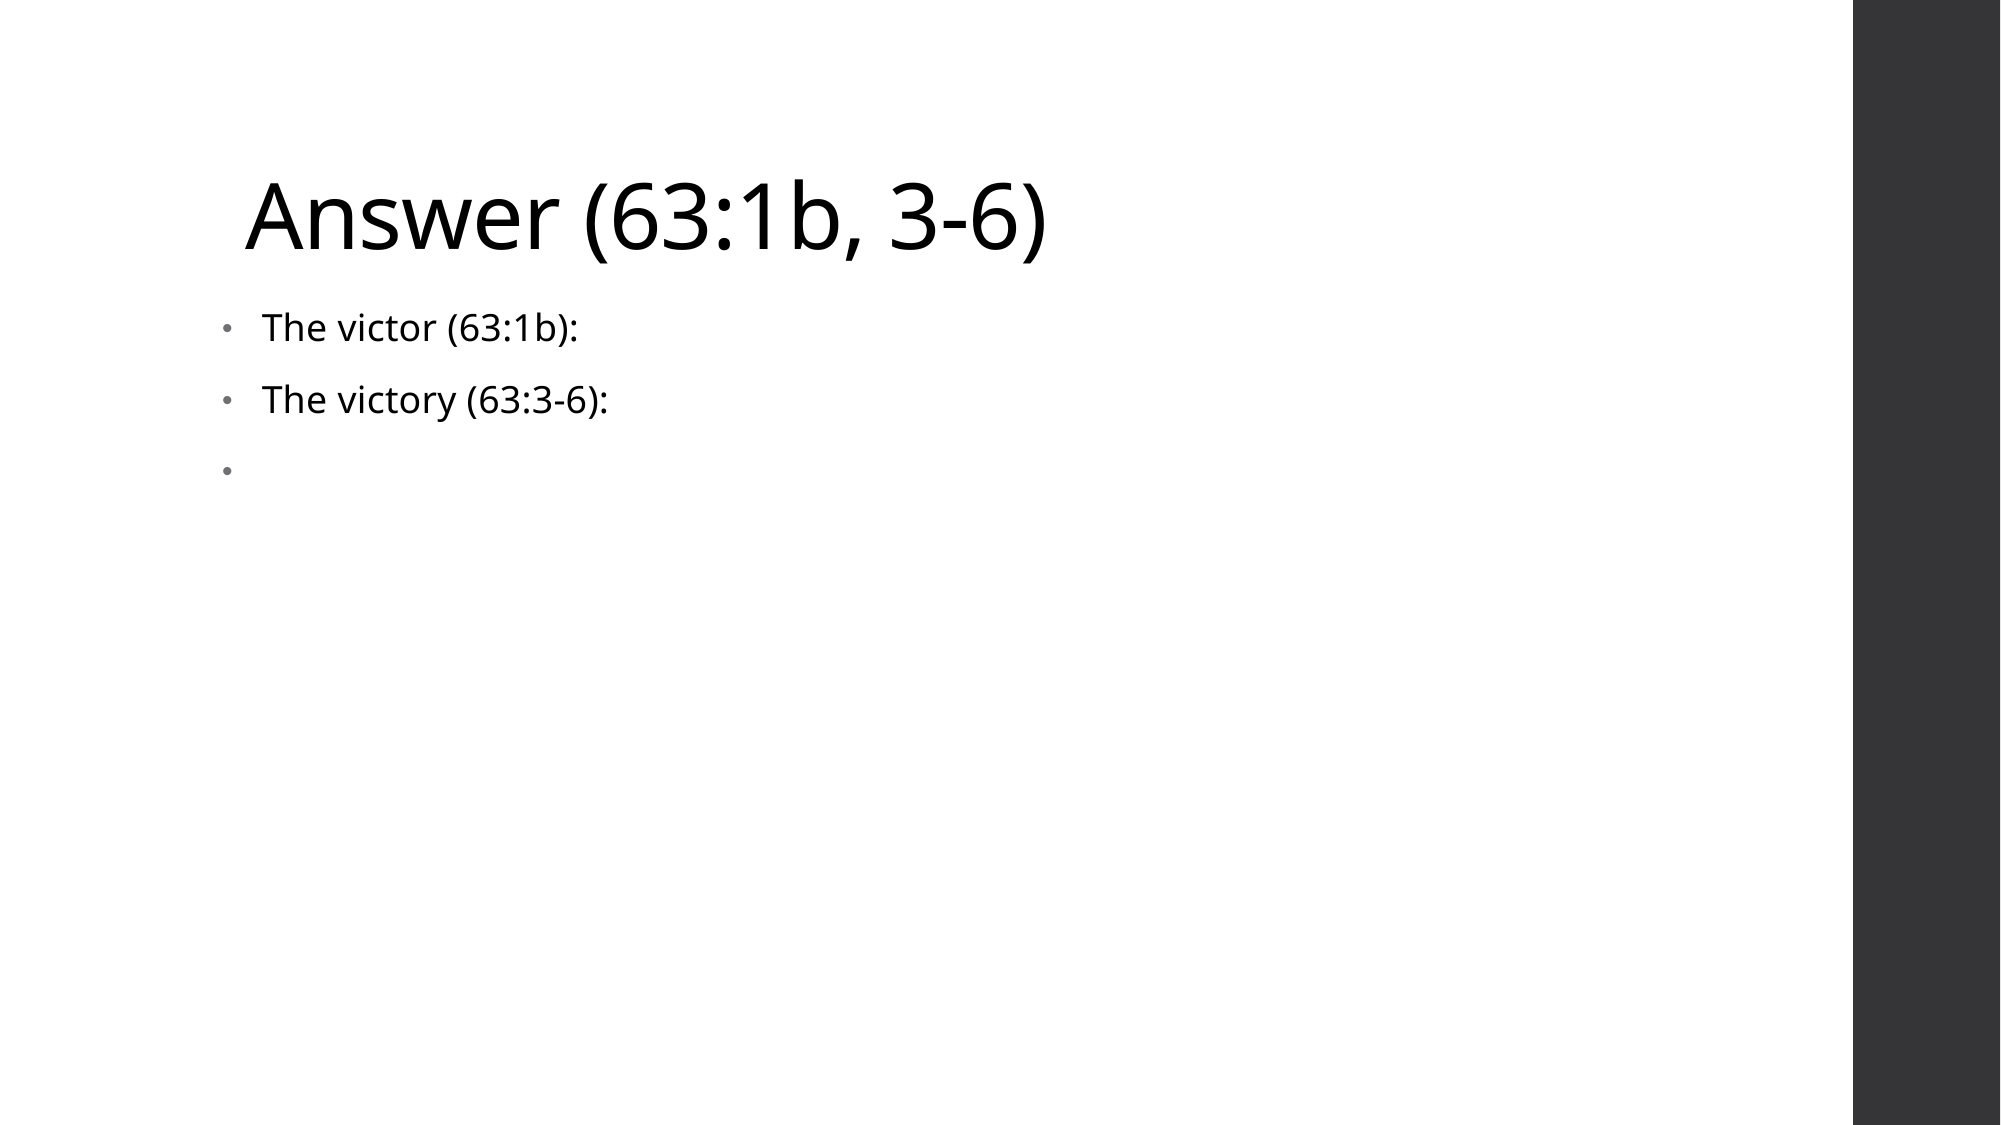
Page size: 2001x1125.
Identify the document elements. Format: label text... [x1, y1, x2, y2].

list The victor (63:1b): The victory (63:3-6): [206, 299, 1617, 1014]
title Answer (63:1b, 3-6) [206, 60, 1797, 278]
